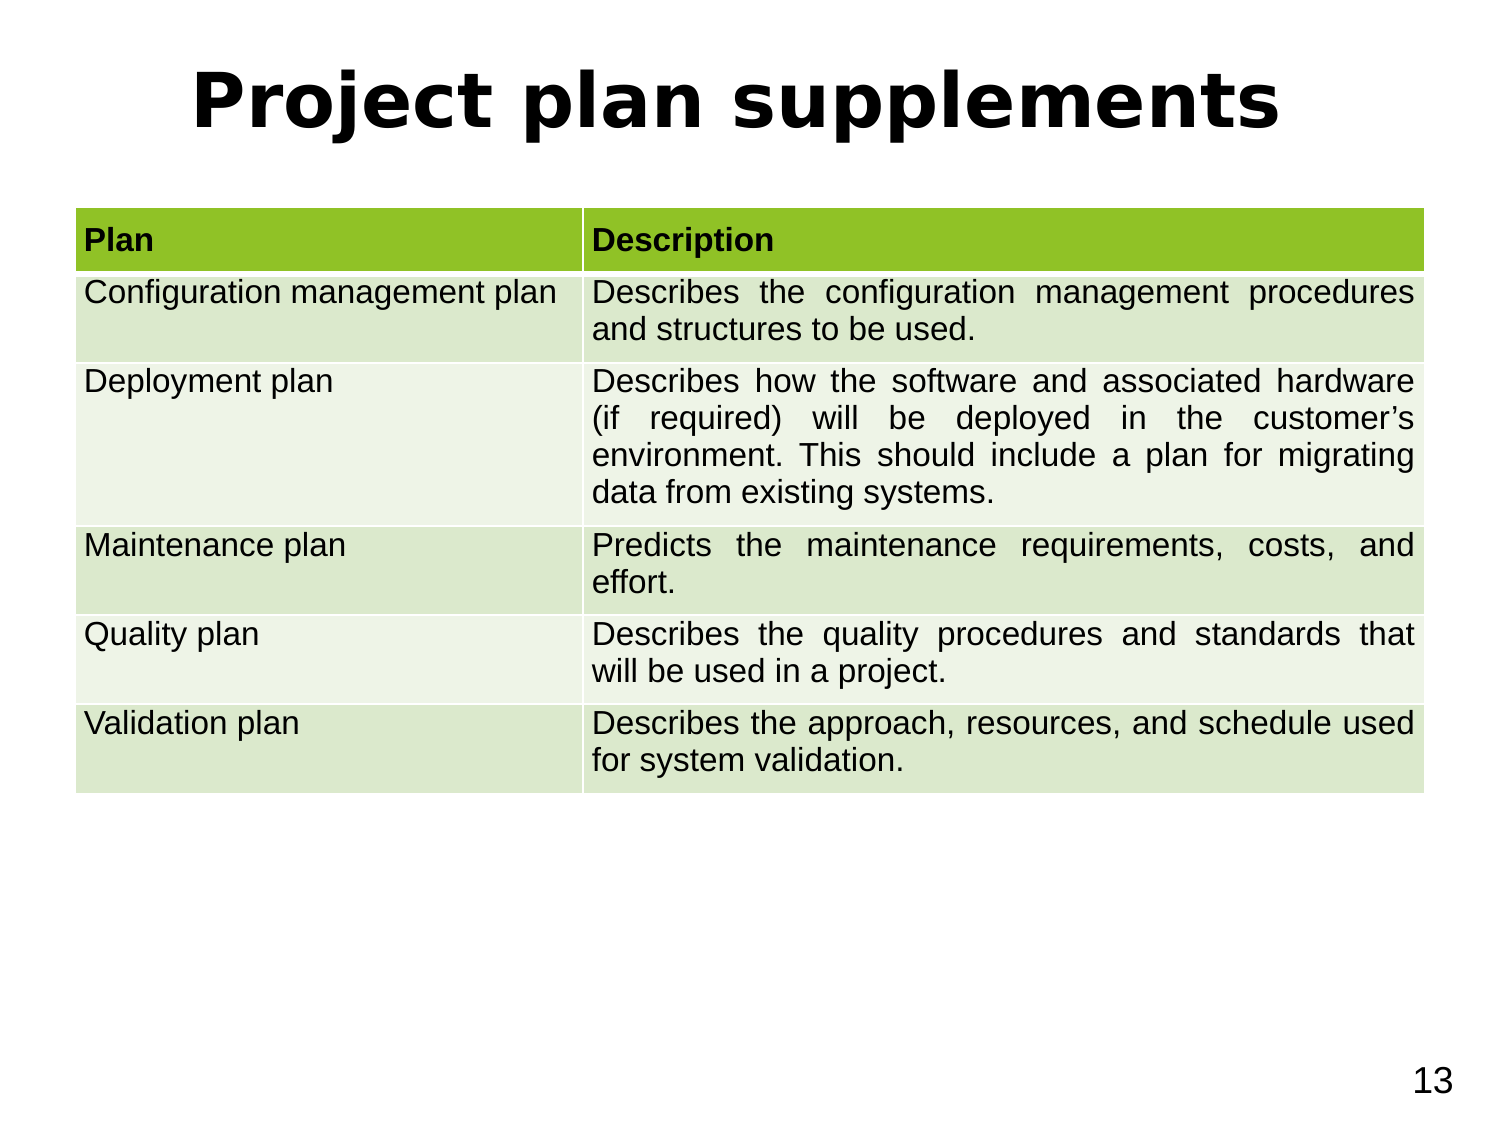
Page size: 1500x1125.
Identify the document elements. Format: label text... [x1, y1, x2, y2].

table_cell Deployment plan [76, 364, 582, 525]
table_cell Describes how the software and associated hardware (if required) will be deployed in the customer’s environment. This should include a plan for migrating data from existing systems. [584, 364, 1424, 525]
table_cell Describes the approach, resources, and schedule used for system validation. [584, 705, 1424, 793]
table_header Description [584, 208, 1424, 271]
table_cell Validation plan [76, 705, 582, 793]
table_header Plan [76, 208, 582, 271]
table_cell Quality plan [76, 616, 582, 703]
table_cell Maintenance plan [76, 527, 582, 614]
table_cell Predicts the maintenance requirements, costs, and effort. [584, 527, 1424, 614]
title Project plan supplements [75, 44, 1425, 177]
table_cell Describes the quality procedures and standards that will be used in a project. [584, 616, 1424, 703]
table_cell Describes the configuration management procedures and structures to be used. [584, 277, 1424, 362]
table_cell Configuration management plan [76, 277, 582, 362]
